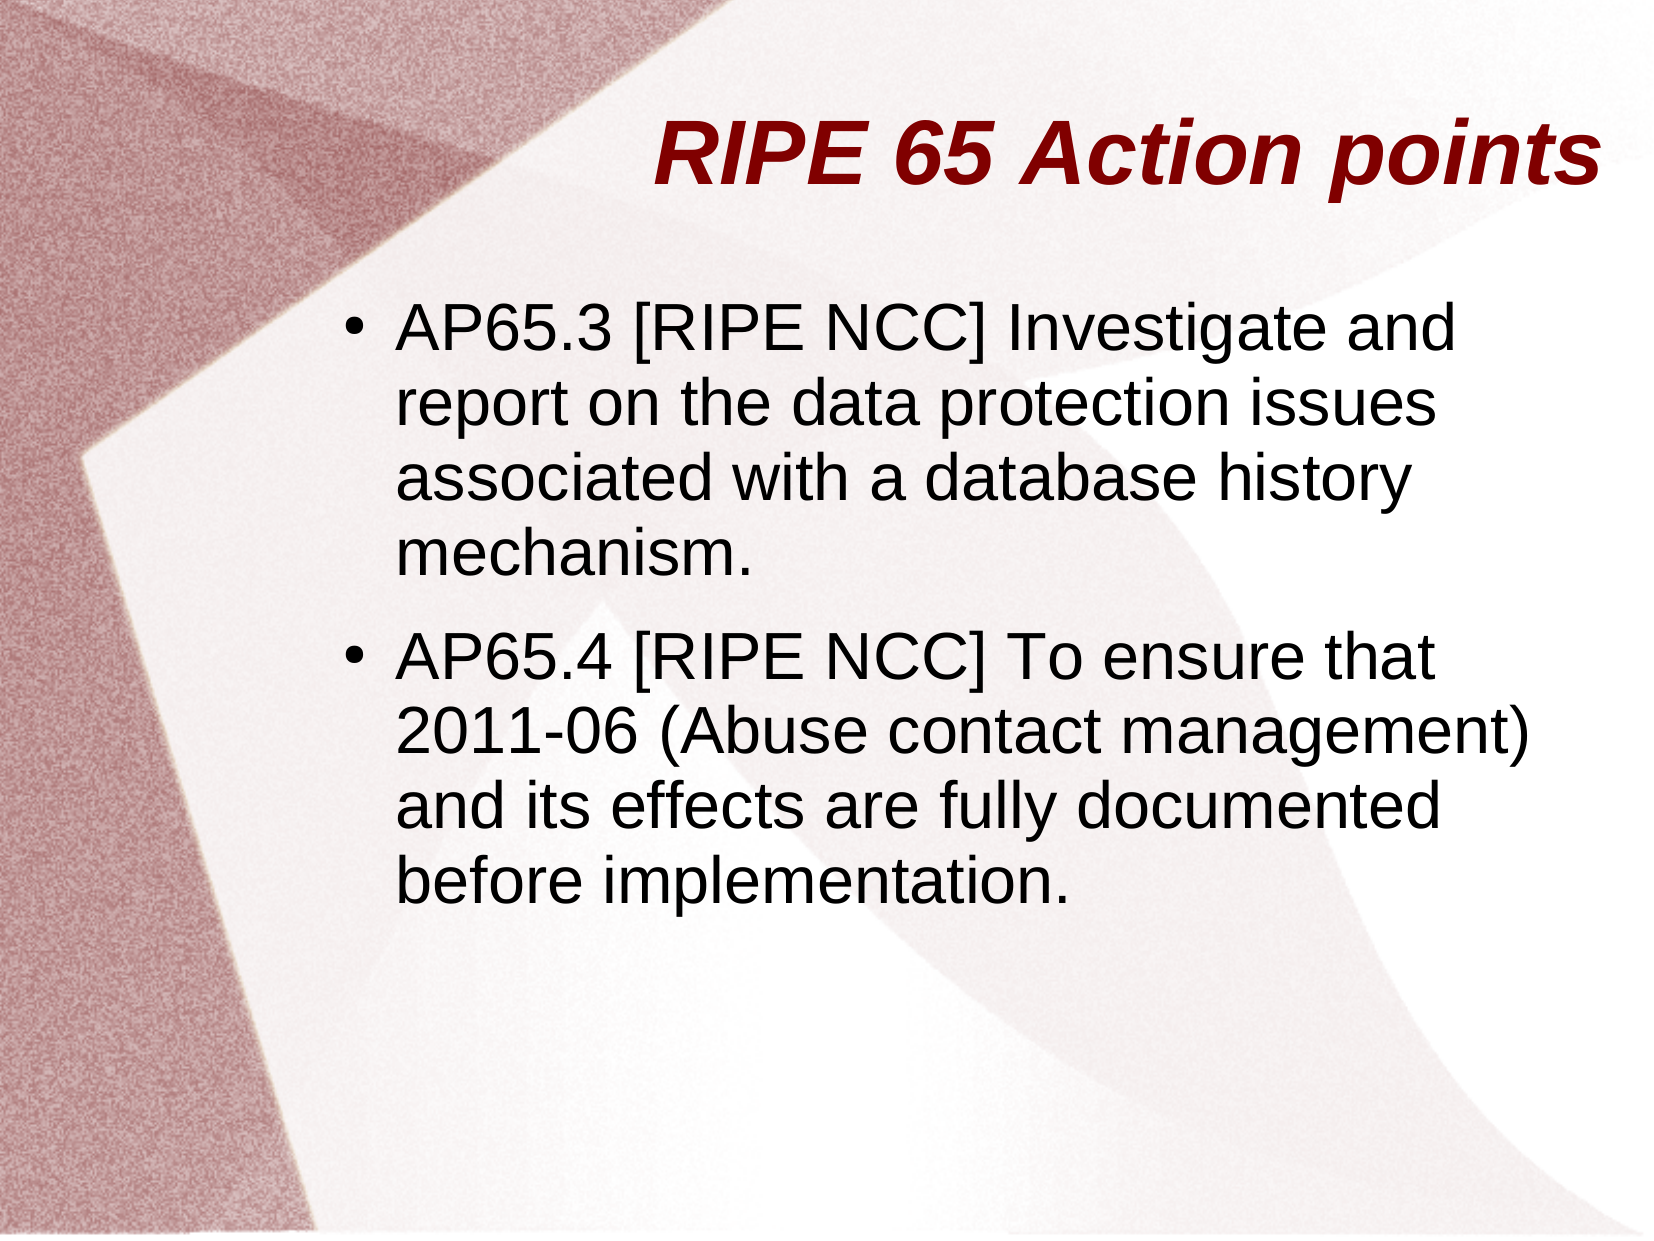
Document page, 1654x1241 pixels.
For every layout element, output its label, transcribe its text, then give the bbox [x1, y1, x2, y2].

title RIPE 65 Action points [596, 56, 1607, 250]
list AP65.3 [RIPE NCC] Investigate and report on the data protection issues associated with a database history mechanism. AP65.4 [RIPE NCC] To ensure that 2011-06 (Abuse contact management) and its effects are fully documented before implementation. [324, 290, 1601, 1023]
picture [0, 0, 1654, 1241]
